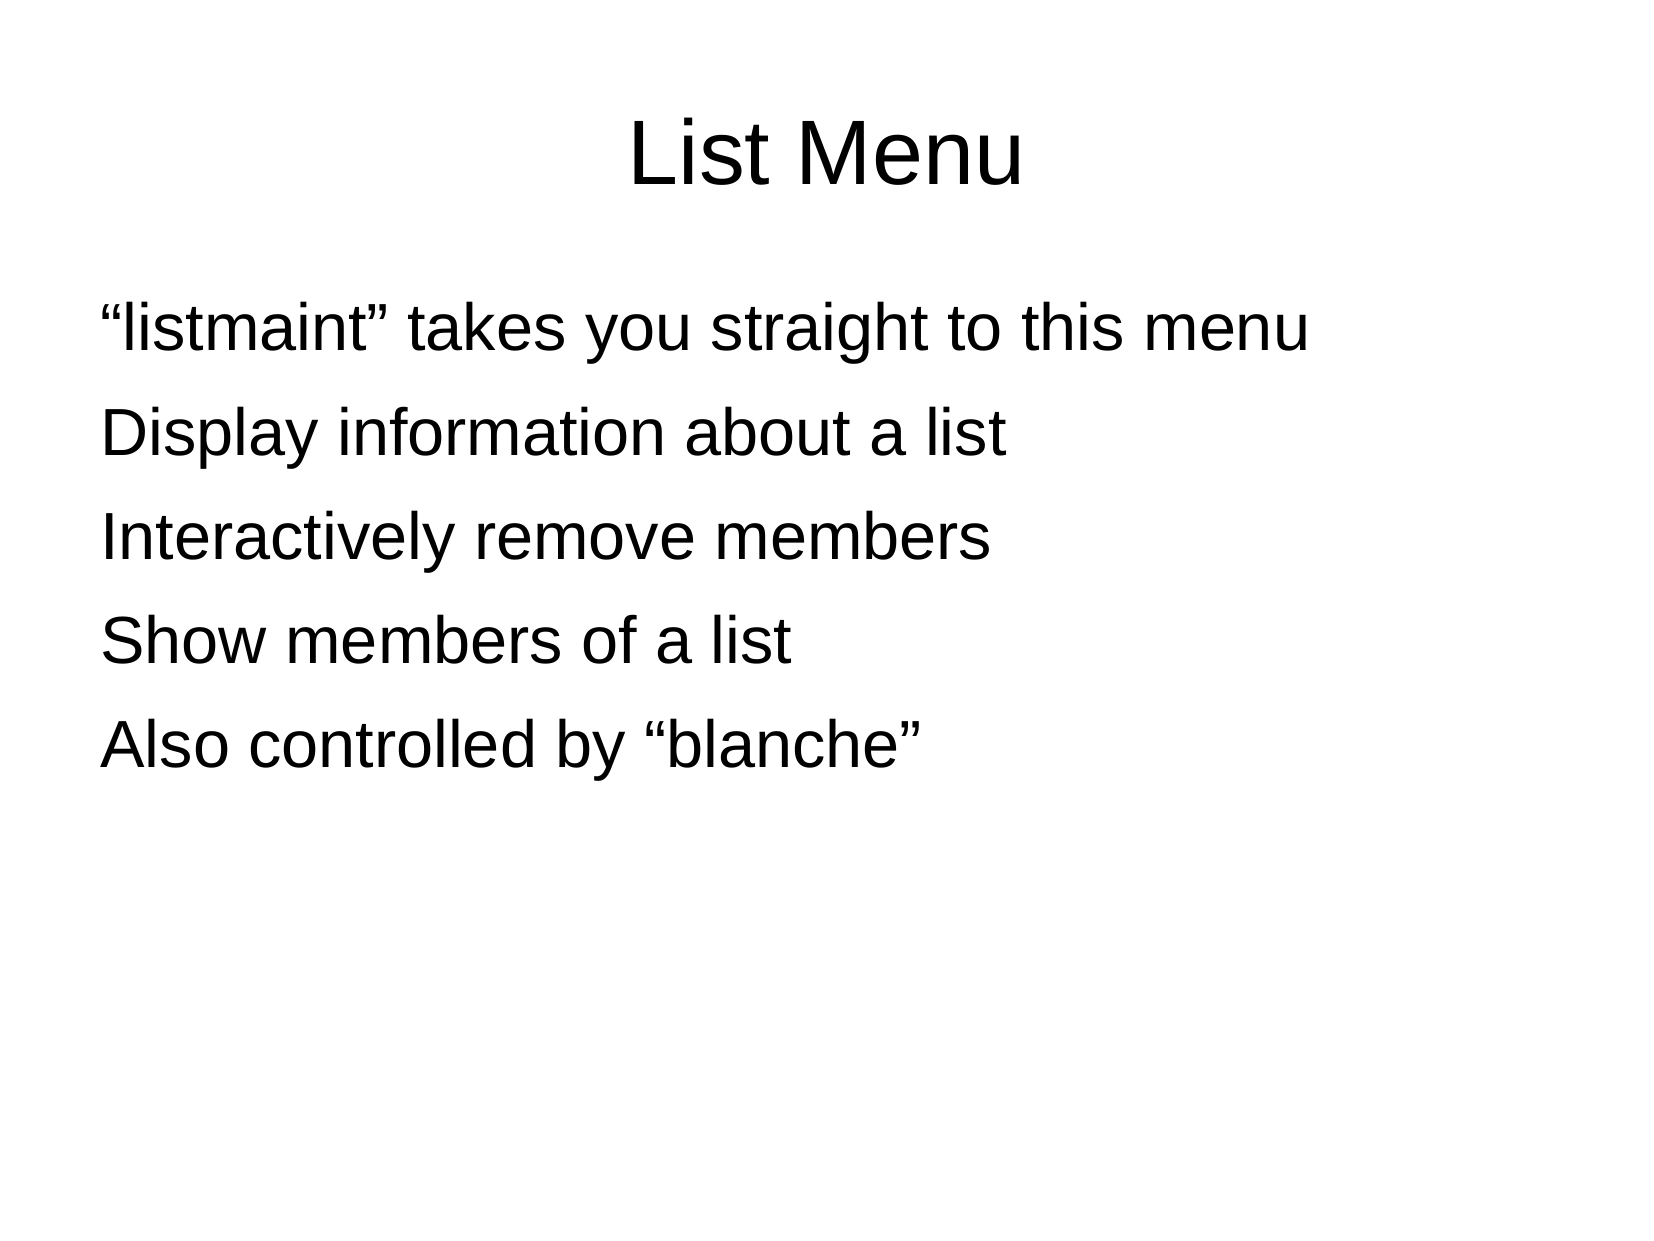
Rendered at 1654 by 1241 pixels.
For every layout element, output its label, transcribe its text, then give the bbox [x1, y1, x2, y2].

title List Menu [82, 49, 1571, 257]
list “listmaint” takes you straight to this menu Display information about a list Interactively remove members Show members of a list Also controlled by “blanche” [82, 290, 1571, 1109]
